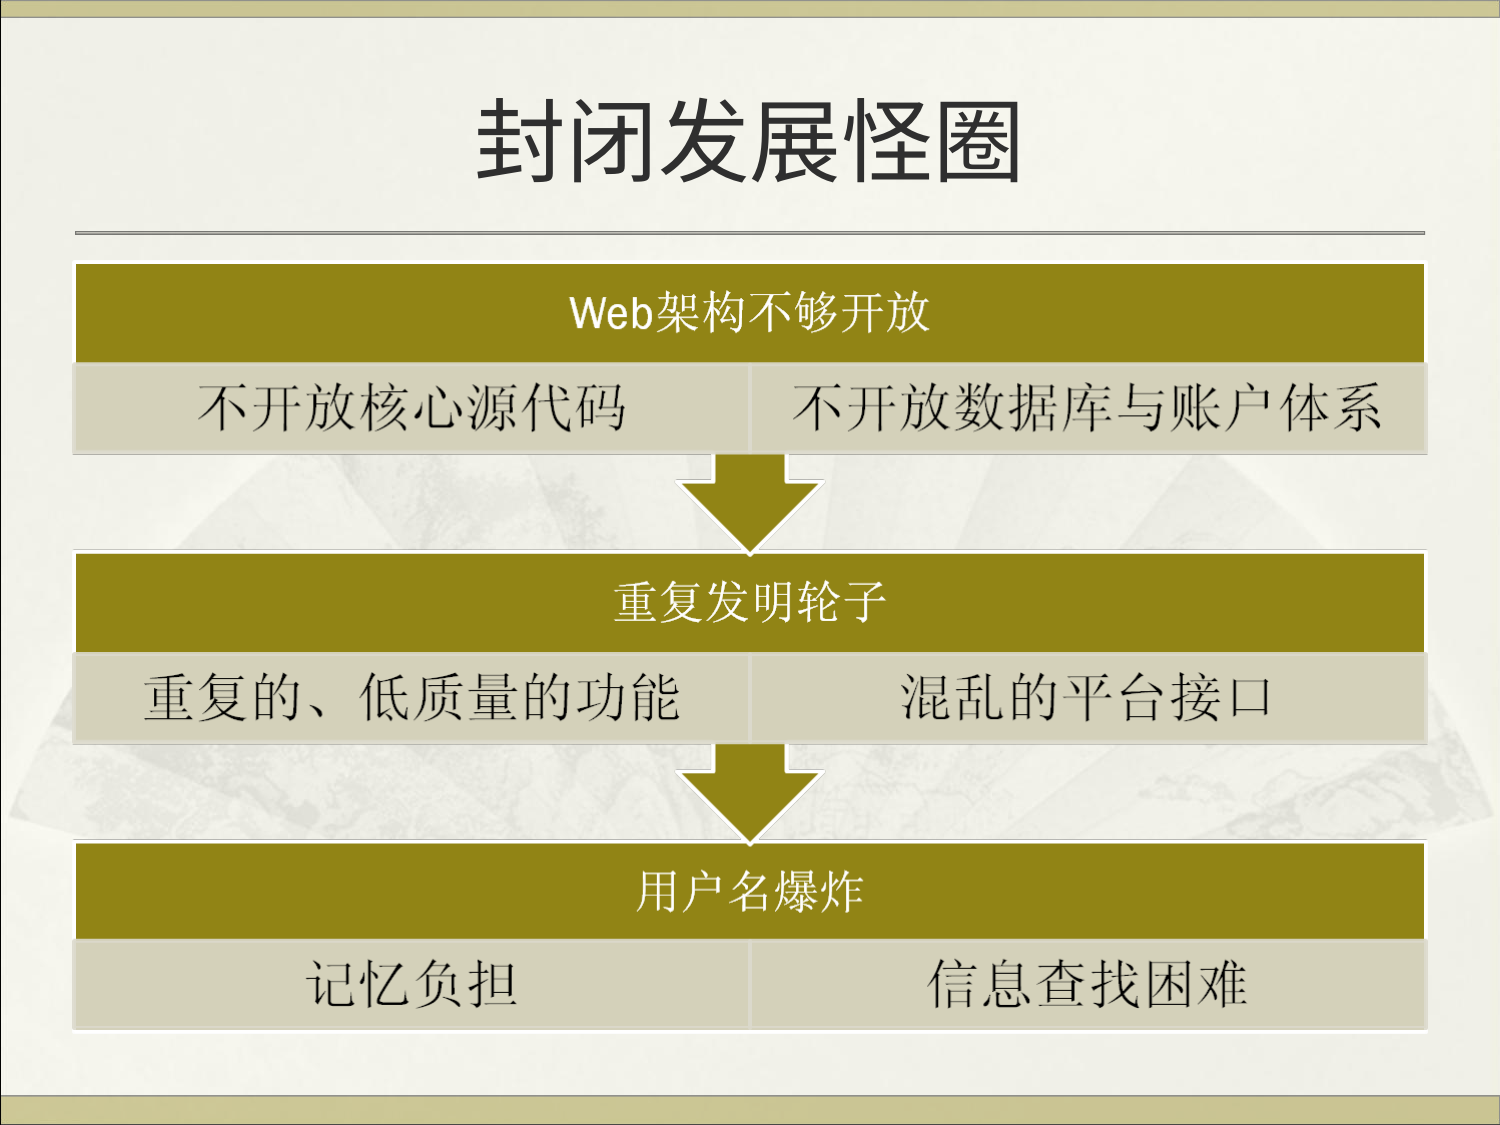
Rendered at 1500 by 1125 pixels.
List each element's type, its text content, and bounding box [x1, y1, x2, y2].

picture [0, 0, 1500, 1125]
text_box [71, 259, 1429, 1035]
title 封闭发展怪圈 [75, 45, 1426, 233]
